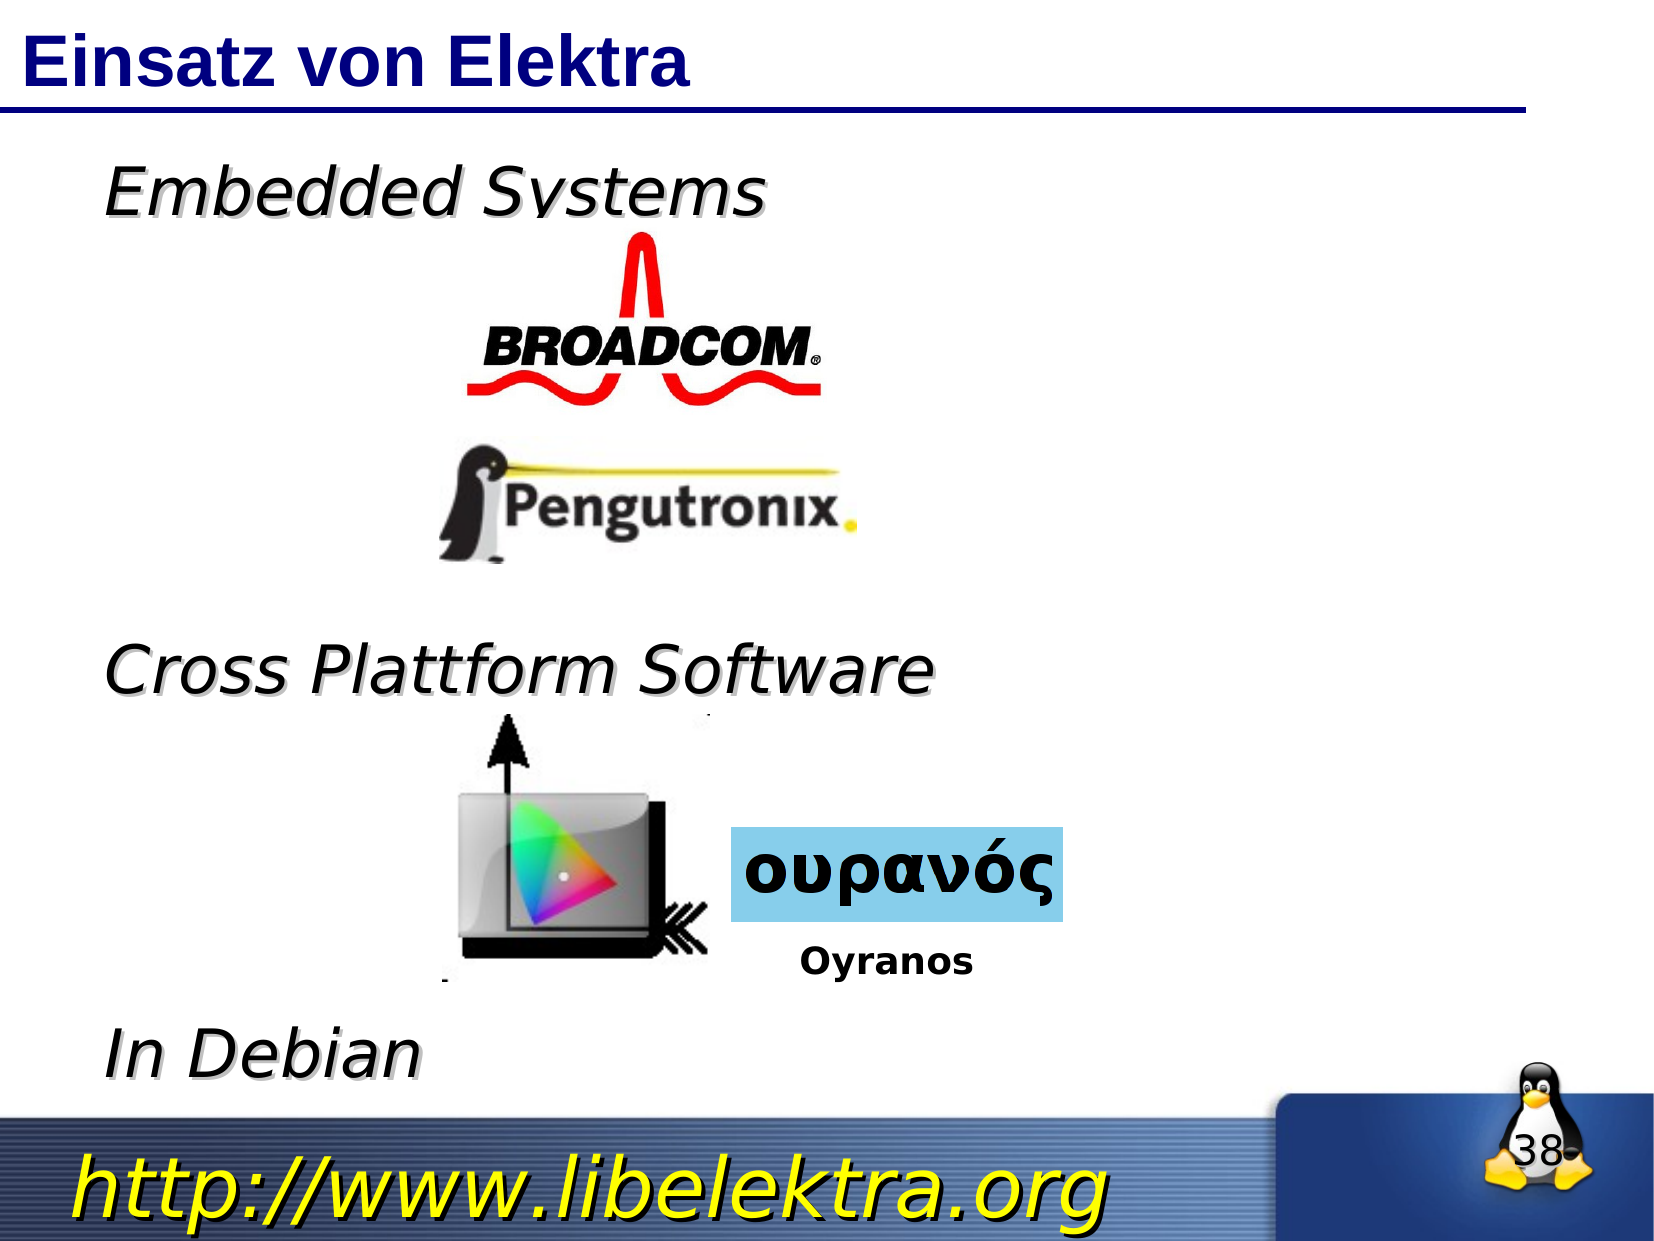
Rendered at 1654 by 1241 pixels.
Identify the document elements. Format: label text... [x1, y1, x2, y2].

picture [439, 436, 857, 565]
text_box Oyranos [799, 936, 975, 981]
text_box Einsatz von Elektra [21, 14, 1611, 111]
picture [731, 827, 1063, 922]
text_box Embedded Systems [104, 147, 1152, 226]
picture [442, 714, 710, 982]
text_box In Debian [104, 1009, 1152, 1088]
text_box <Nummer> [1312, 1122, 1565, 1178]
picture [0, 1061, 1654, 1241]
text_box Cross Plattform Software [104, 625, 1152, 704]
picture [461, 218, 827, 415]
